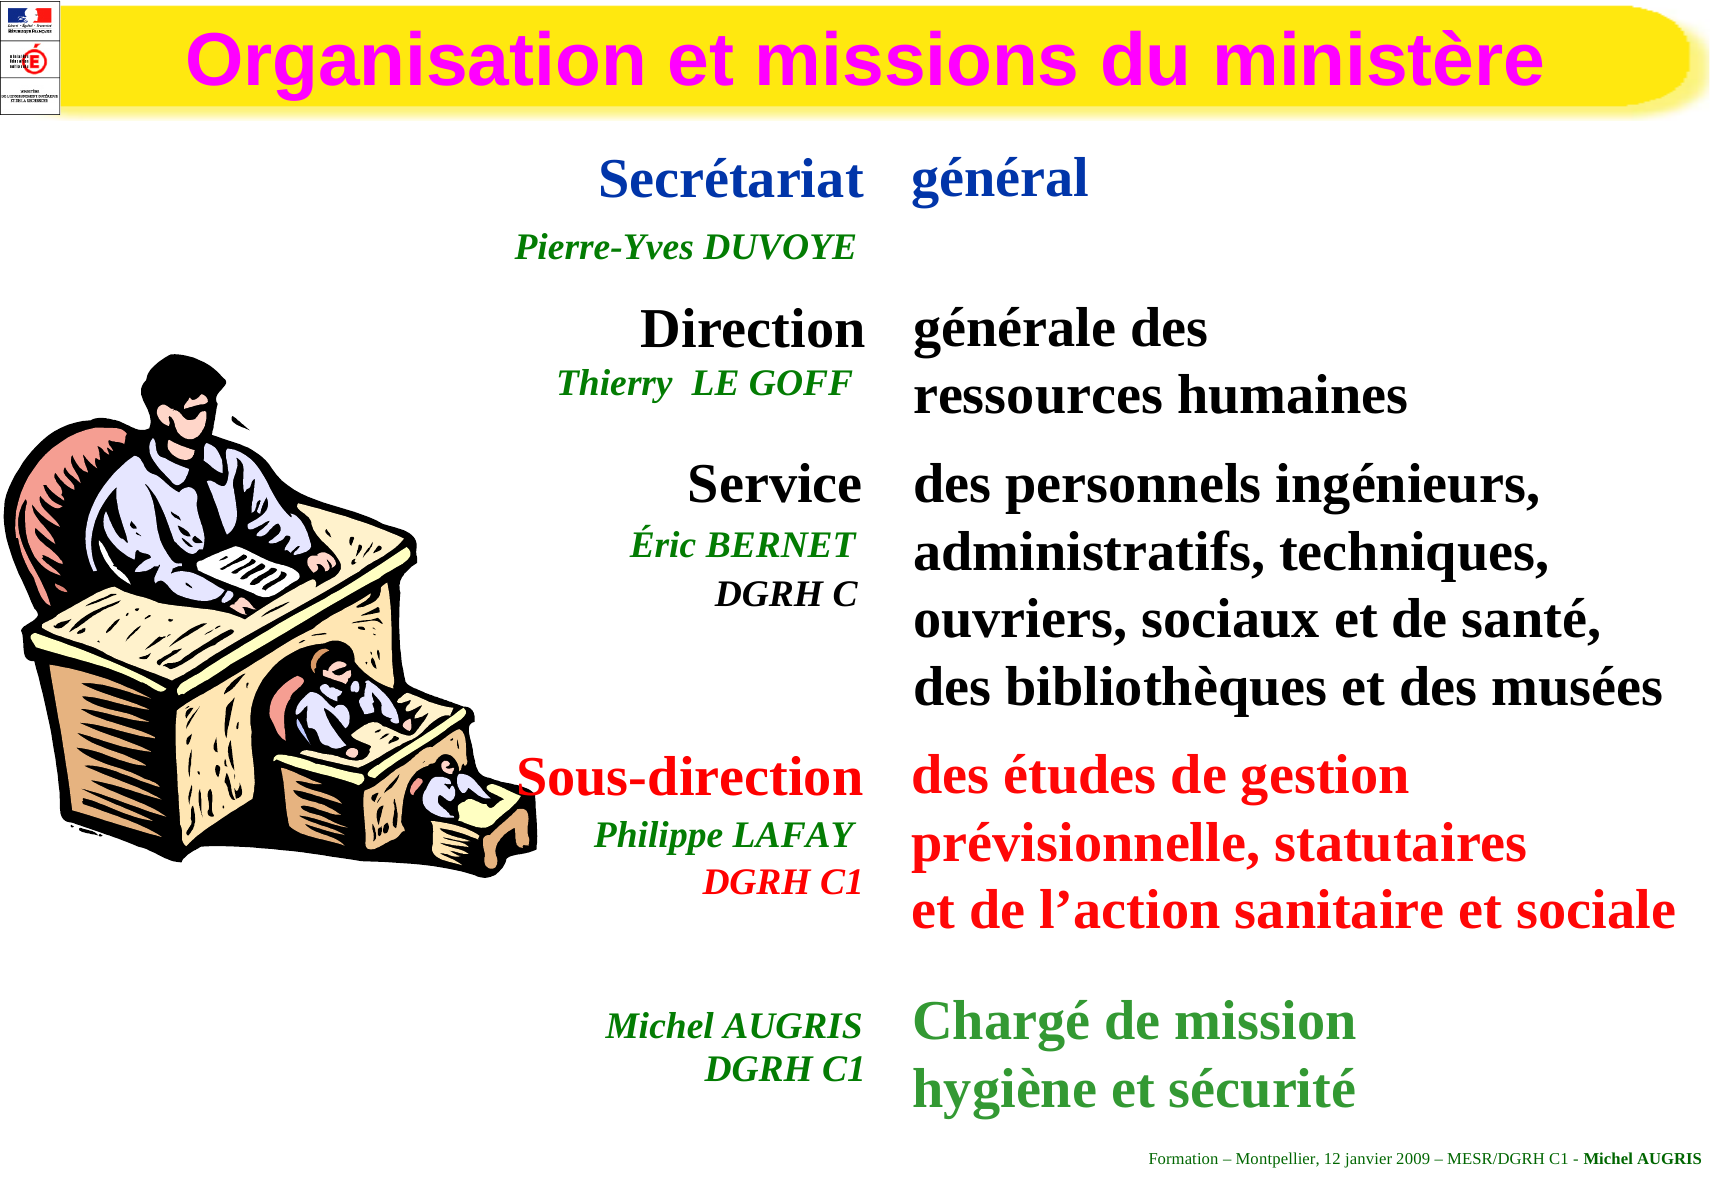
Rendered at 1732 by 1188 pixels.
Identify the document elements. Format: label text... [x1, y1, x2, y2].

text_box Thierry LE GOFF [539, 349, 871, 412]
text_box générale des ressources humaines [896, 281, 1426, 434]
text_box Chargé de mission hygiène et sécurité [895, 975, 1374, 1127]
text_box Direction [624, 282, 883, 435]
text_box Sous-direction [499, 730, 881, 816]
text_box Service [671, 438, 880, 523]
text_box Secrétariat [581, 133, 881, 218]
text_box Michel AUGRIS [589, 992, 880, 1055]
text_box Éric BERNET [613, 511, 873, 574]
text_box des études de gestion prévisionnelle, statutaires et de l’action sanitaire et sociale [894, 729, 1694, 949]
text_box Organisation et missions du ministère [170, 3, 1563, 109]
text_box des personnels ingénieurs, administratifs, techniques, ouvriers, sociaux et de santé, des bibliothèques et des musées [896, 438, 1696, 726]
text_box DGRH C [698, 560, 875, 623]
text_box DGRH C1 [687, 1035, 883, 1098]
text_box DGRH C1 [685, 848, 881, 911]
text_box Pierre-Yves DUVOYE [498, 214, 875, 276]
text_box Philippe LAFAY [577, 801, 871, 864]
picture [0, 349, 543, 883]
picture [0, 0, 1710, 121]
text_box général [894, 131, 1107, 217]
